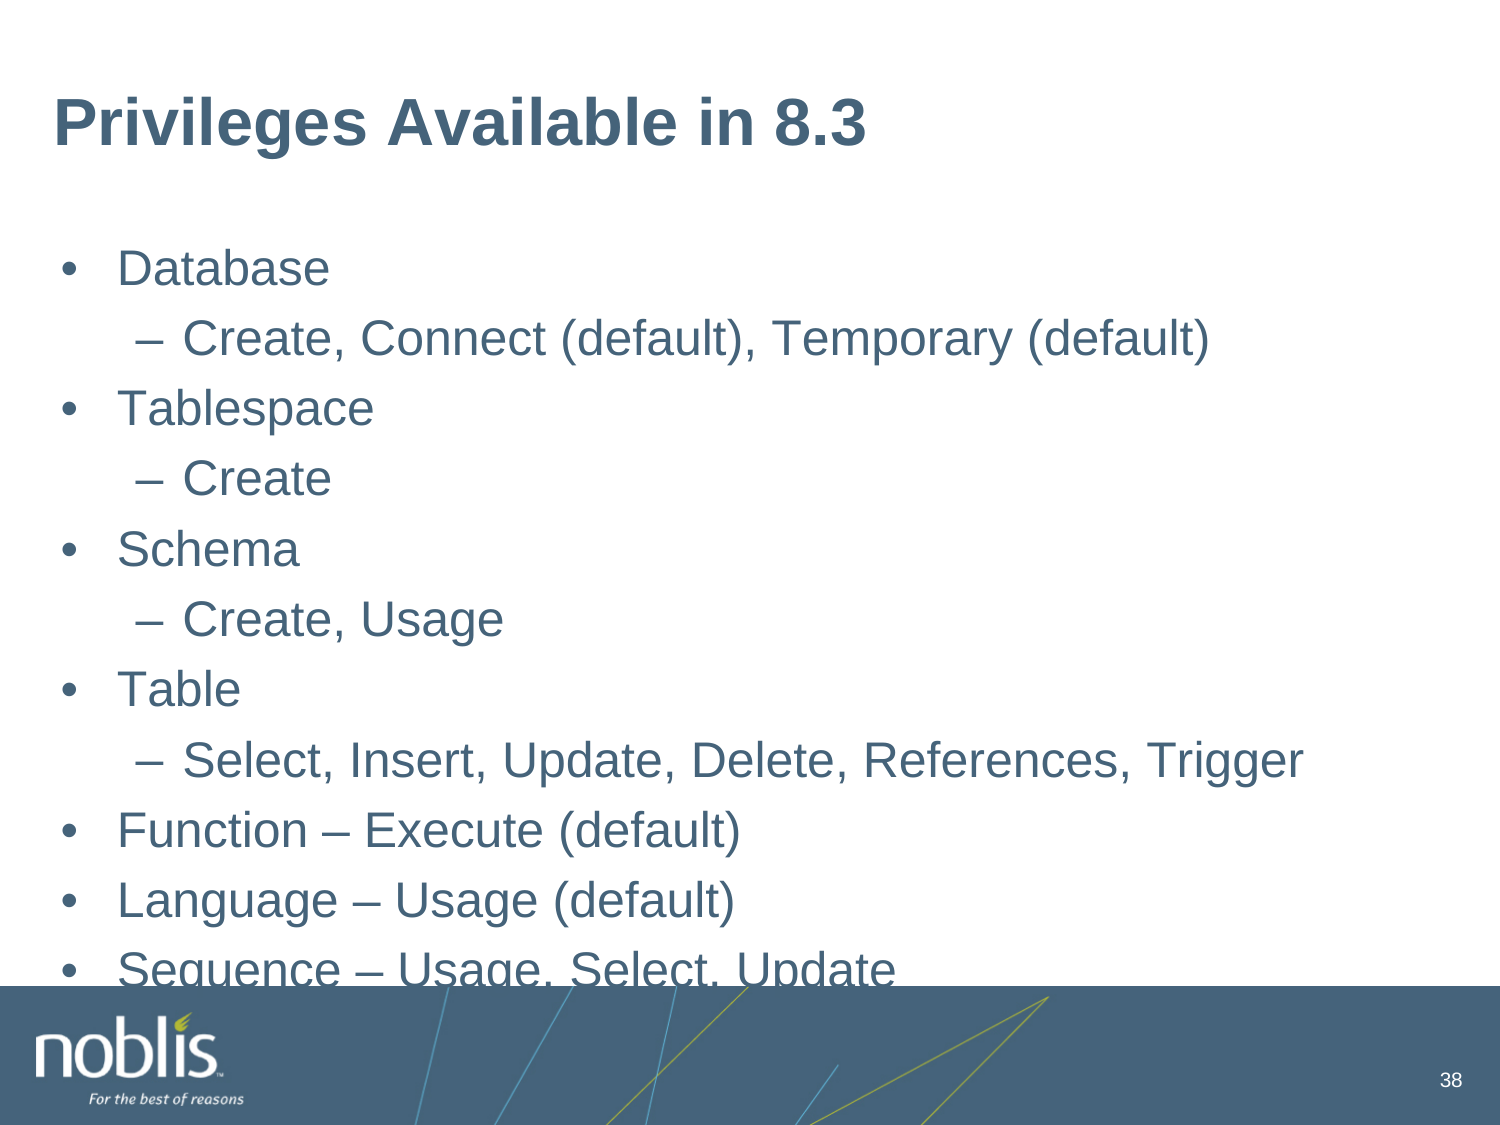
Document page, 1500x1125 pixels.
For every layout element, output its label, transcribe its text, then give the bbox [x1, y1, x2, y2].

list Database Create, Connect (default), Temporary (default) Tablespace Create Schema Create, Usage Table Select, Insert, Update, Delete, References, Trigger Function – Execute (default) Language – Usage (default) Sequence – Usage, Select, Update [60, 239, 1437, 999]
picture [0, 986, 1500, 1125]
title Privileges Available in 8.3 [53, 38, 1438, 211]
